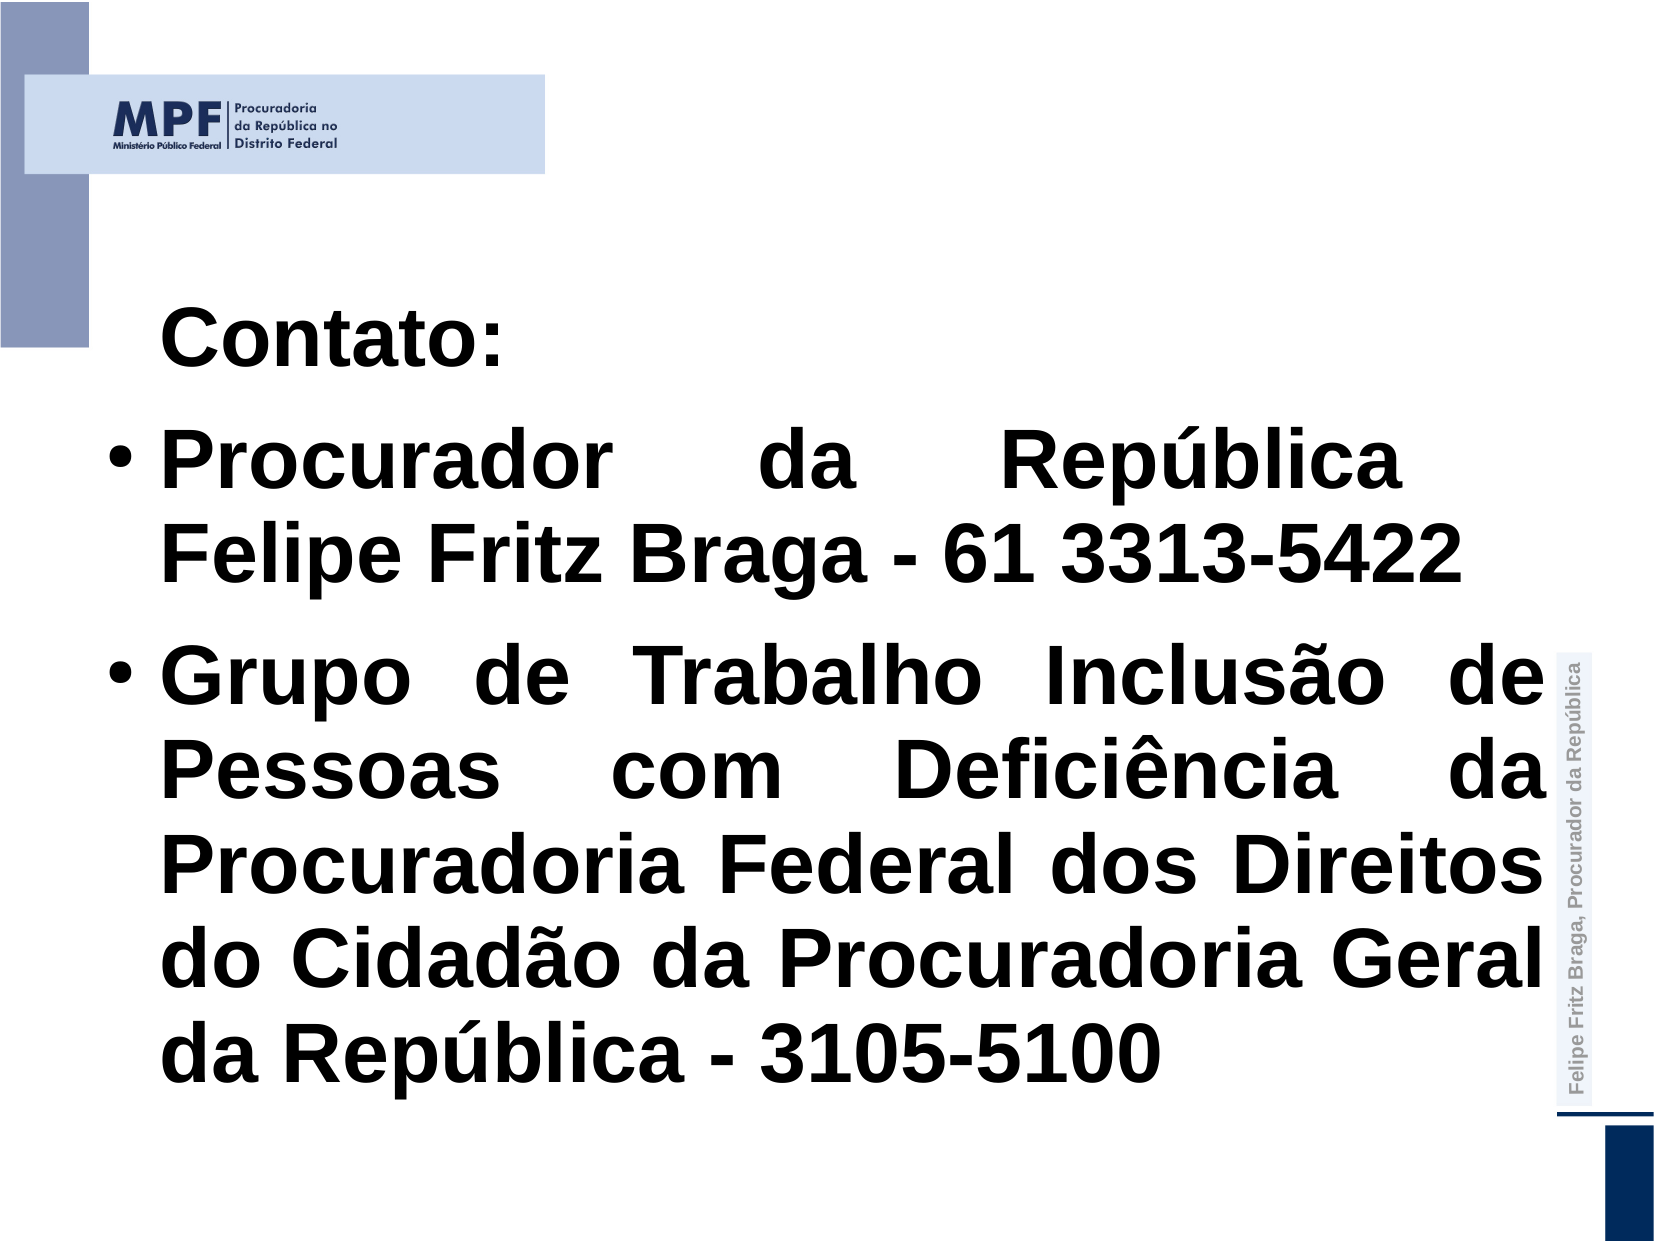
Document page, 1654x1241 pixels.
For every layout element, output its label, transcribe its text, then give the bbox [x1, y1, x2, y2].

list Contato: Procurador da República Felipe Fritz Braga - 61 3313-5422 Grupo de Trabalho Inclusão de Pessoas com Deficiência da Procuradoria Federal dos Direitos do Cidadão da Procuradoria Geral da República - 3105-5100 [94, 290, 1548, 1109]
picture [0, 2, 1654, 1241]
